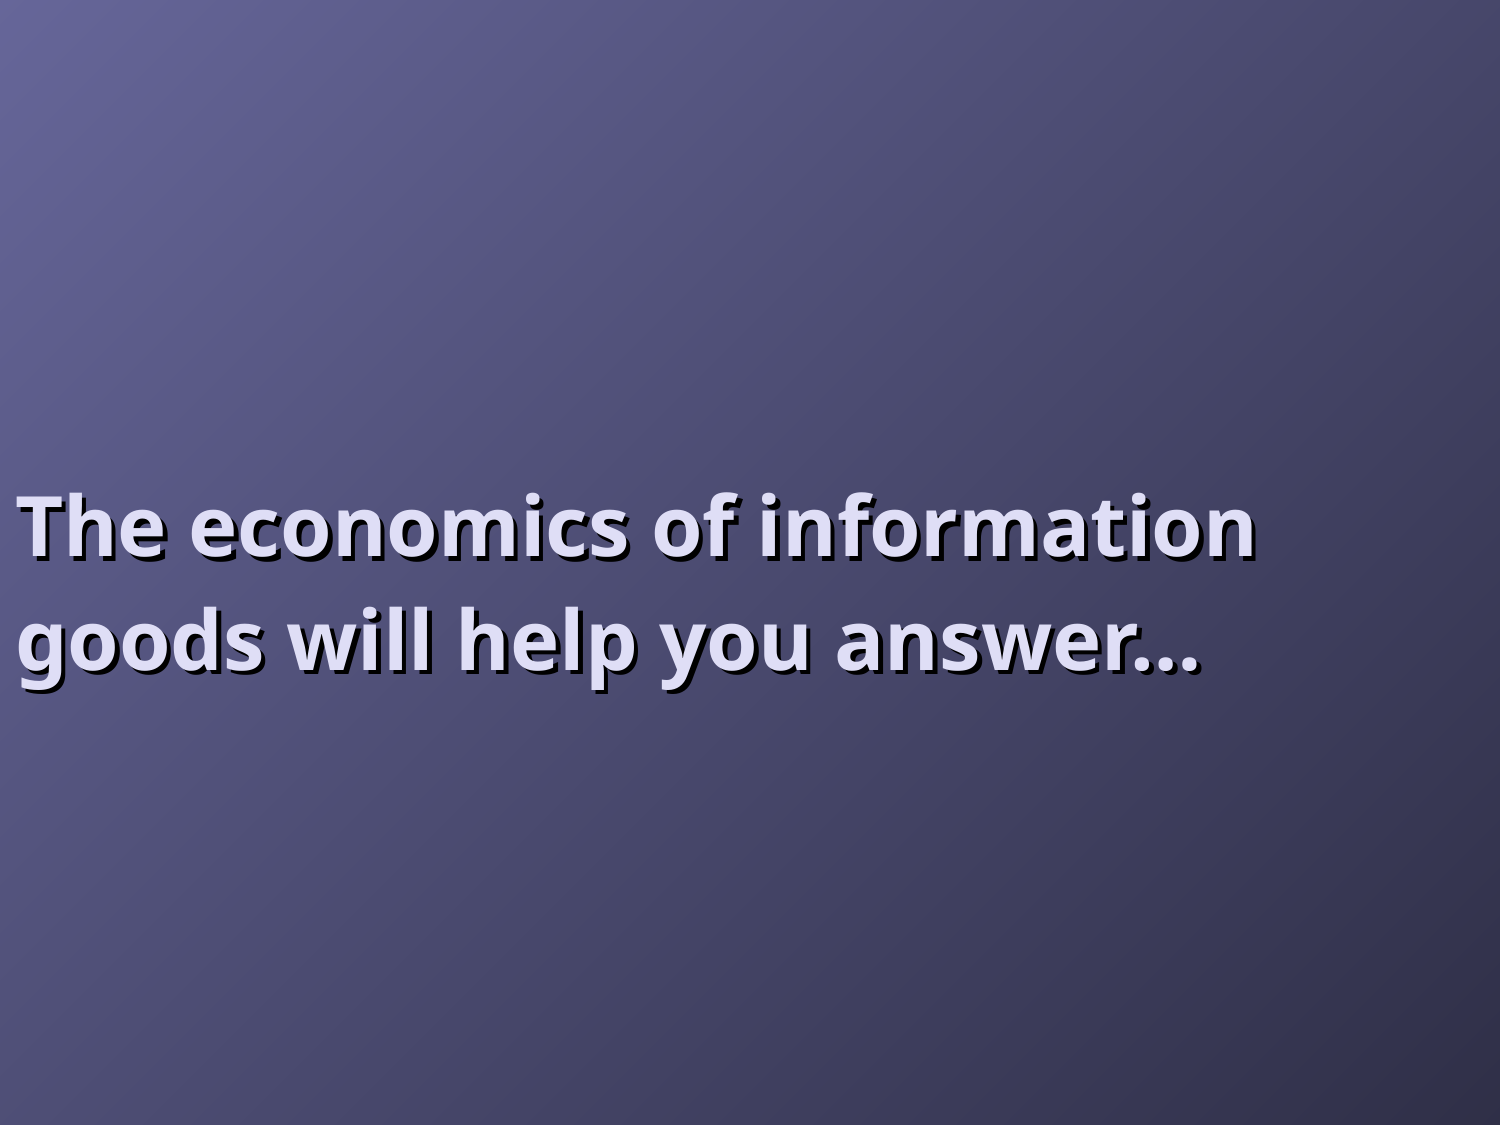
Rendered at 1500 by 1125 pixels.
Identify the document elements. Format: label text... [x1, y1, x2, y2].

title The economics of information goods will help you answer… [0, 473, 1500, 689]
